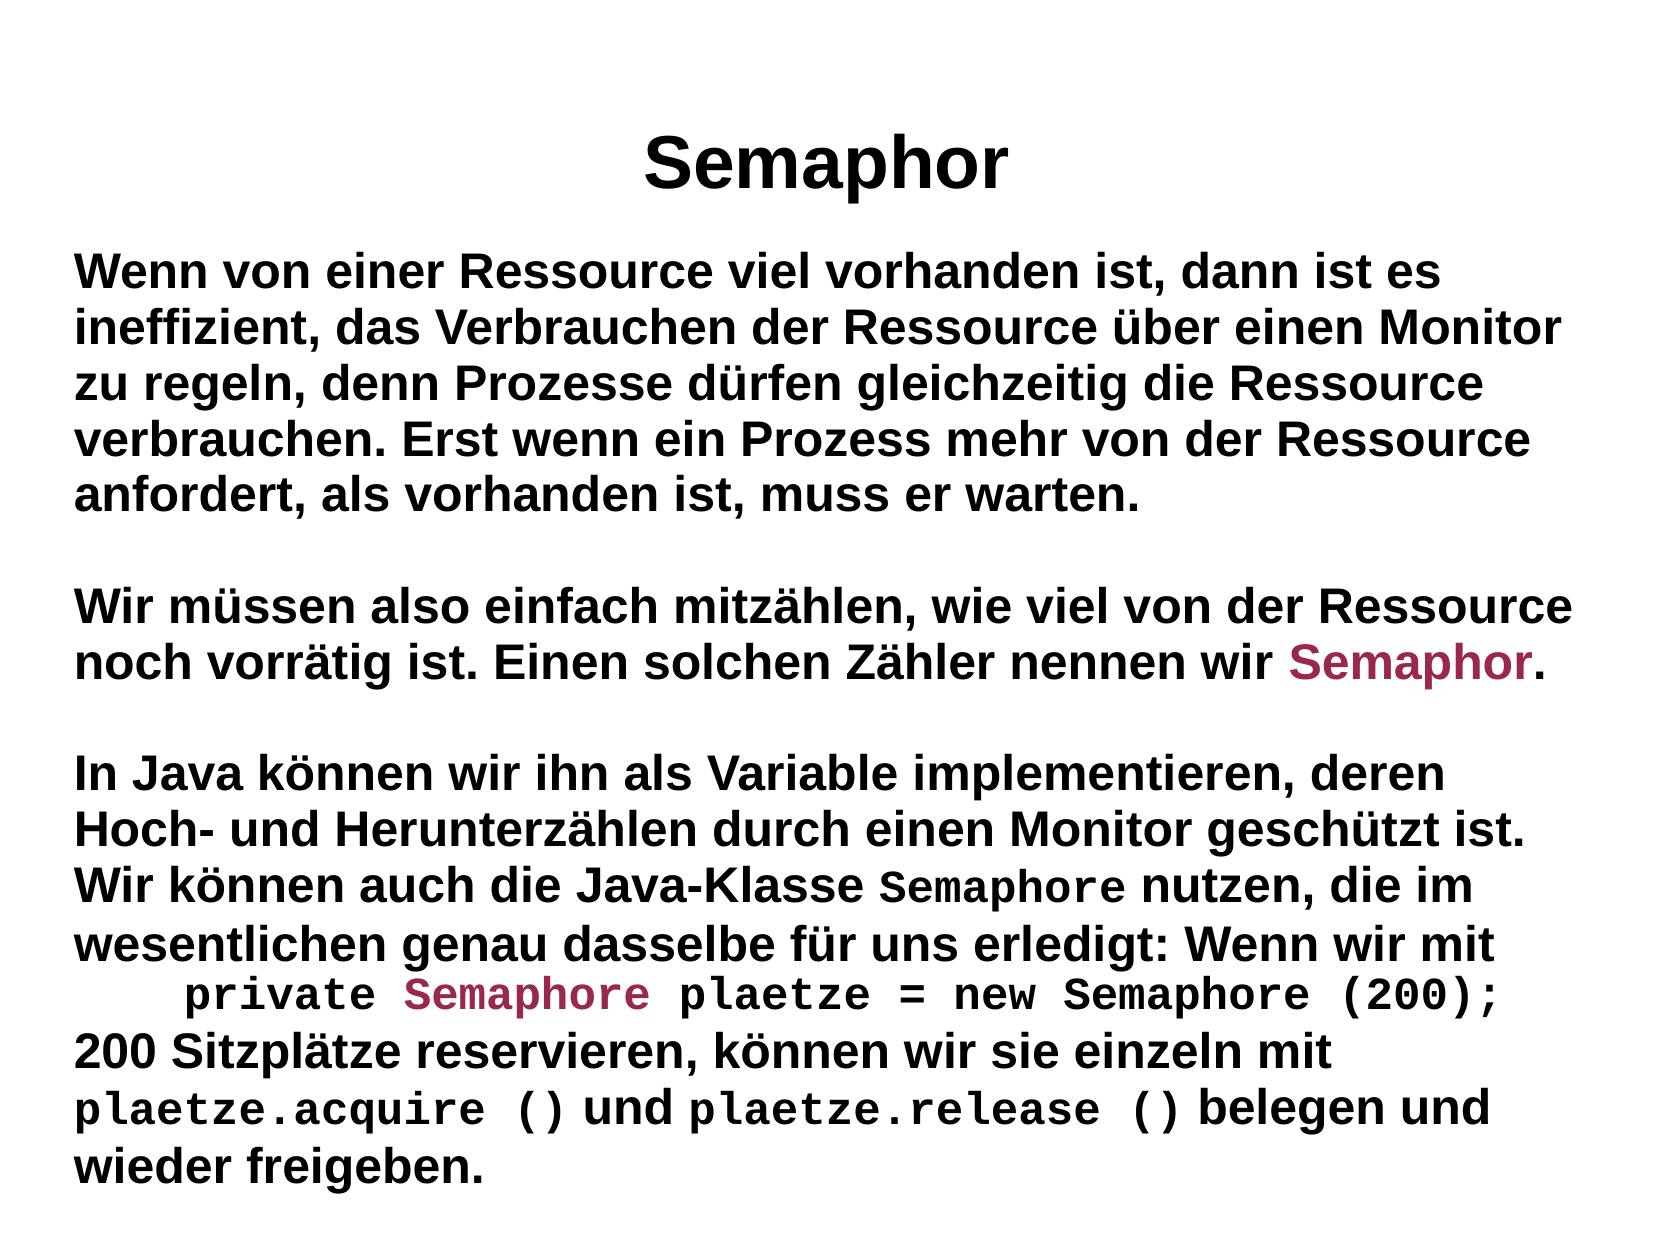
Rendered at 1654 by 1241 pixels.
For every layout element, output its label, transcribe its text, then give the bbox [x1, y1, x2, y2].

text_box Wenn von einer Ressource viel vorhanden ist, dann ist es ineffizient, das Verbrauchen der Ressource über einen Monitor zu regeln, denn Prozesse dürfen gleichzeitig die Ressource verbrauchen. Erst wenn ein Prozess mehr von der Ressource anfordert, als vorhanden ist, muss er warten. Wir müssen also einfach mitzählen, wie viel von der Ressource noch vorrätig ist. Einen solchen Zähler nennen wir Semaphor. In Java können wir ihn als Variable implementieren, deren Hoch- und Herunterzählen durch einen Monitor geschützt ist. Wir können auch die Java-Klasse Semaphore nutzen, die im wesentlichen genau dasselbe für uns erledigt: Wenn wir mit private Semaphore plaetze = new Semaphore (200); 200 Sitzplätze reservieren, können wir sie einzeln mit plaetze.acquire () und plaetze.release () belegen und wieder freigeben. [59, 236, 1595, 1221]
title Semaphor [88, 78, 1565, 236]
